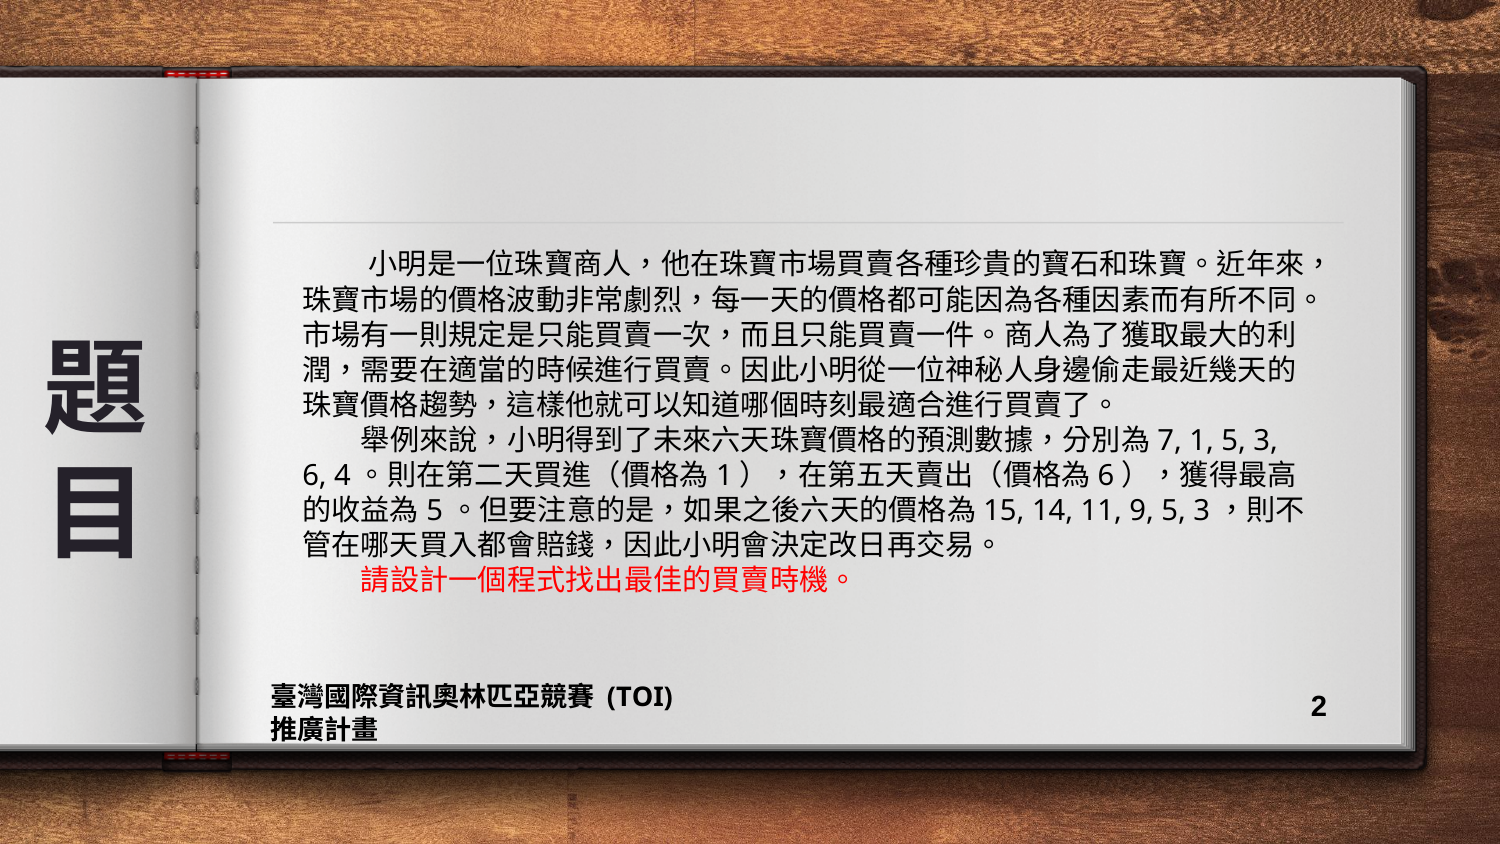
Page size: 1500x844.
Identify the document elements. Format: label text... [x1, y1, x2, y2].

text_box 小明是一位珠寶商人，他在珠寶市場買賣各種珍貴的寶石和珠寶。近年來，珠寶市場的價格波動非常劇烈，每一天的價格都可能因為各種因素而有所不同。市場有一則規定是只能買賣一次，而且只能買賣一件。商人為了獲取最大的利潤，需要在適當的時候進行買賣。因此小明從一位神秘人身邊偷走最近幾天的珠寶價格趨勢，這樣他就可以知道哪個時刻最適合進行買賣了。 舉例來說，小明得到了未來六天珠寶價格的預測數據，分別為7, 1, 5, 3, 6, 4。則在第二天買進（價格為1），在第五天賣出（價格為6），獲得最高的收益為5。但要注意的是，如果之後六天的價格為15, 14, 11, 9, 5, 3，則不管在哪天買入都會賠錢，因此小明會決定改日再交易。 請設計一個程式找出最佳的買賣時機。 [287, 234, 1322, 672]
text_box [1295, 672, 1386, 737]
text_box 題 目 [28, 306, 210, 552]
